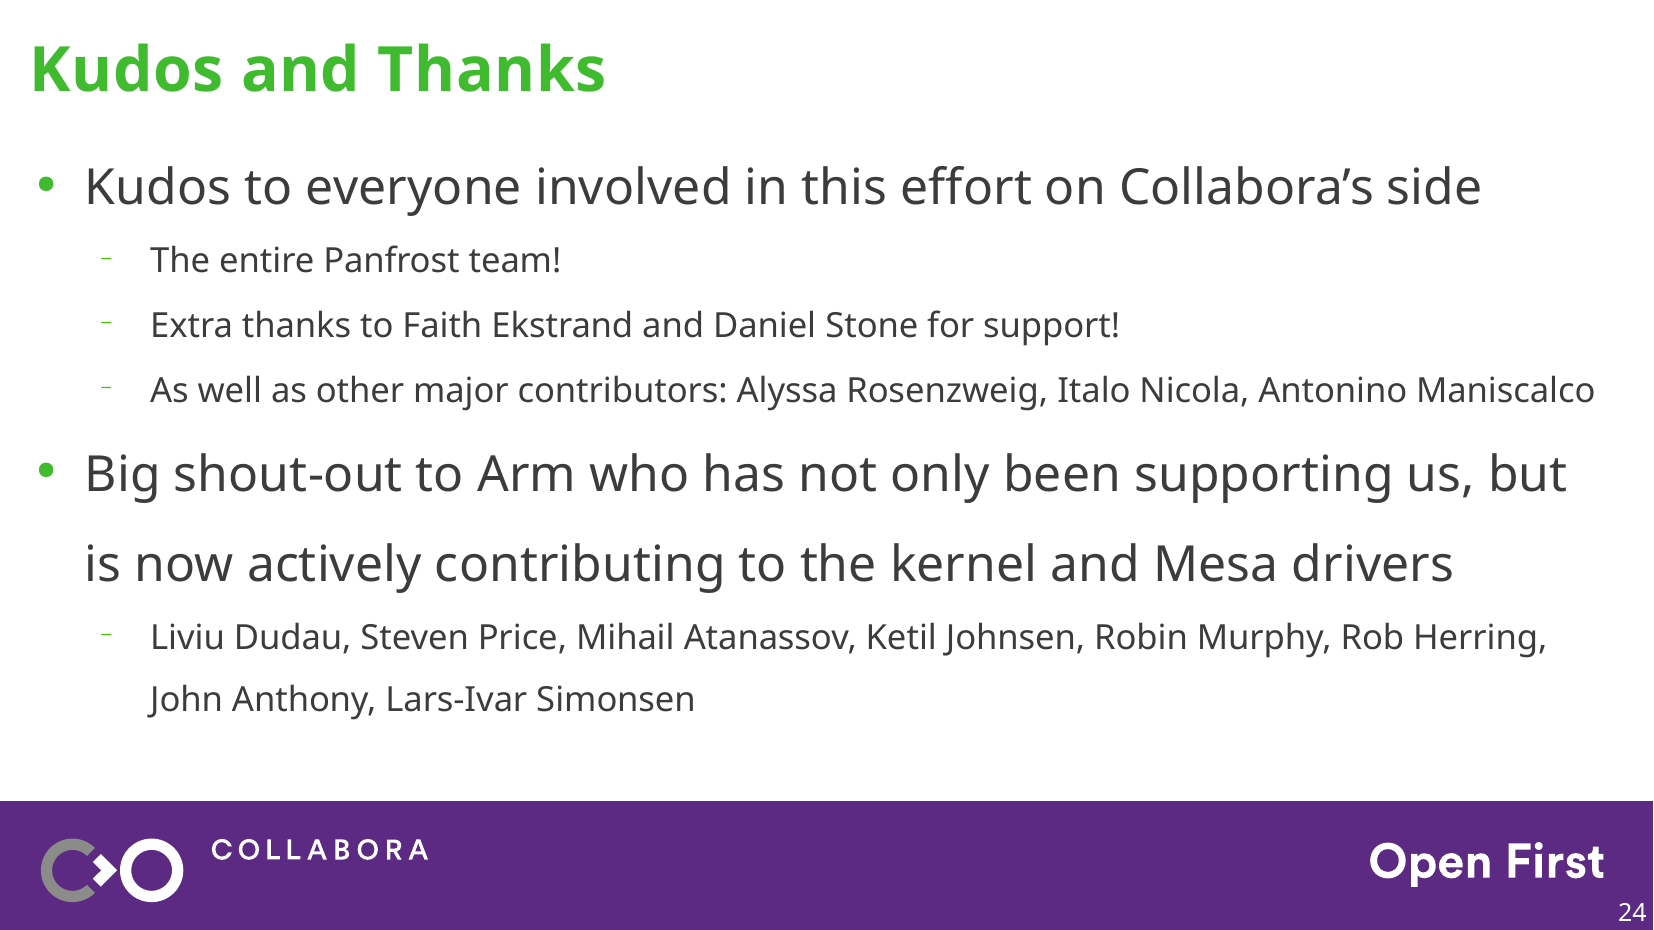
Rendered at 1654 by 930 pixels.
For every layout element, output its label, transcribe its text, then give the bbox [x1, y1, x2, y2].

title Kudos and Thanks [29, 28, 1602, 125]
list Kudos to everyone involved in this effort on Collabora’s side The entire Panfrost team! Extra thanks to Faith Ekstrand and Daniel Stone for support! As well as other major contributors: Alyssa Rosenzweig, Italo Nicola, Antonino Maniscalco Big shout-out to Arm who has not only been supporting us, but is now actively contributing to the kernel and Mesa drivers Liviu Dudau, Steven Price, Mihail Atanassov, Ketil Johnsen, Robin Murphy, Rob Herring, John Anthony, Lars-Ivar Simonsen [19, 125, 1607, 736]
